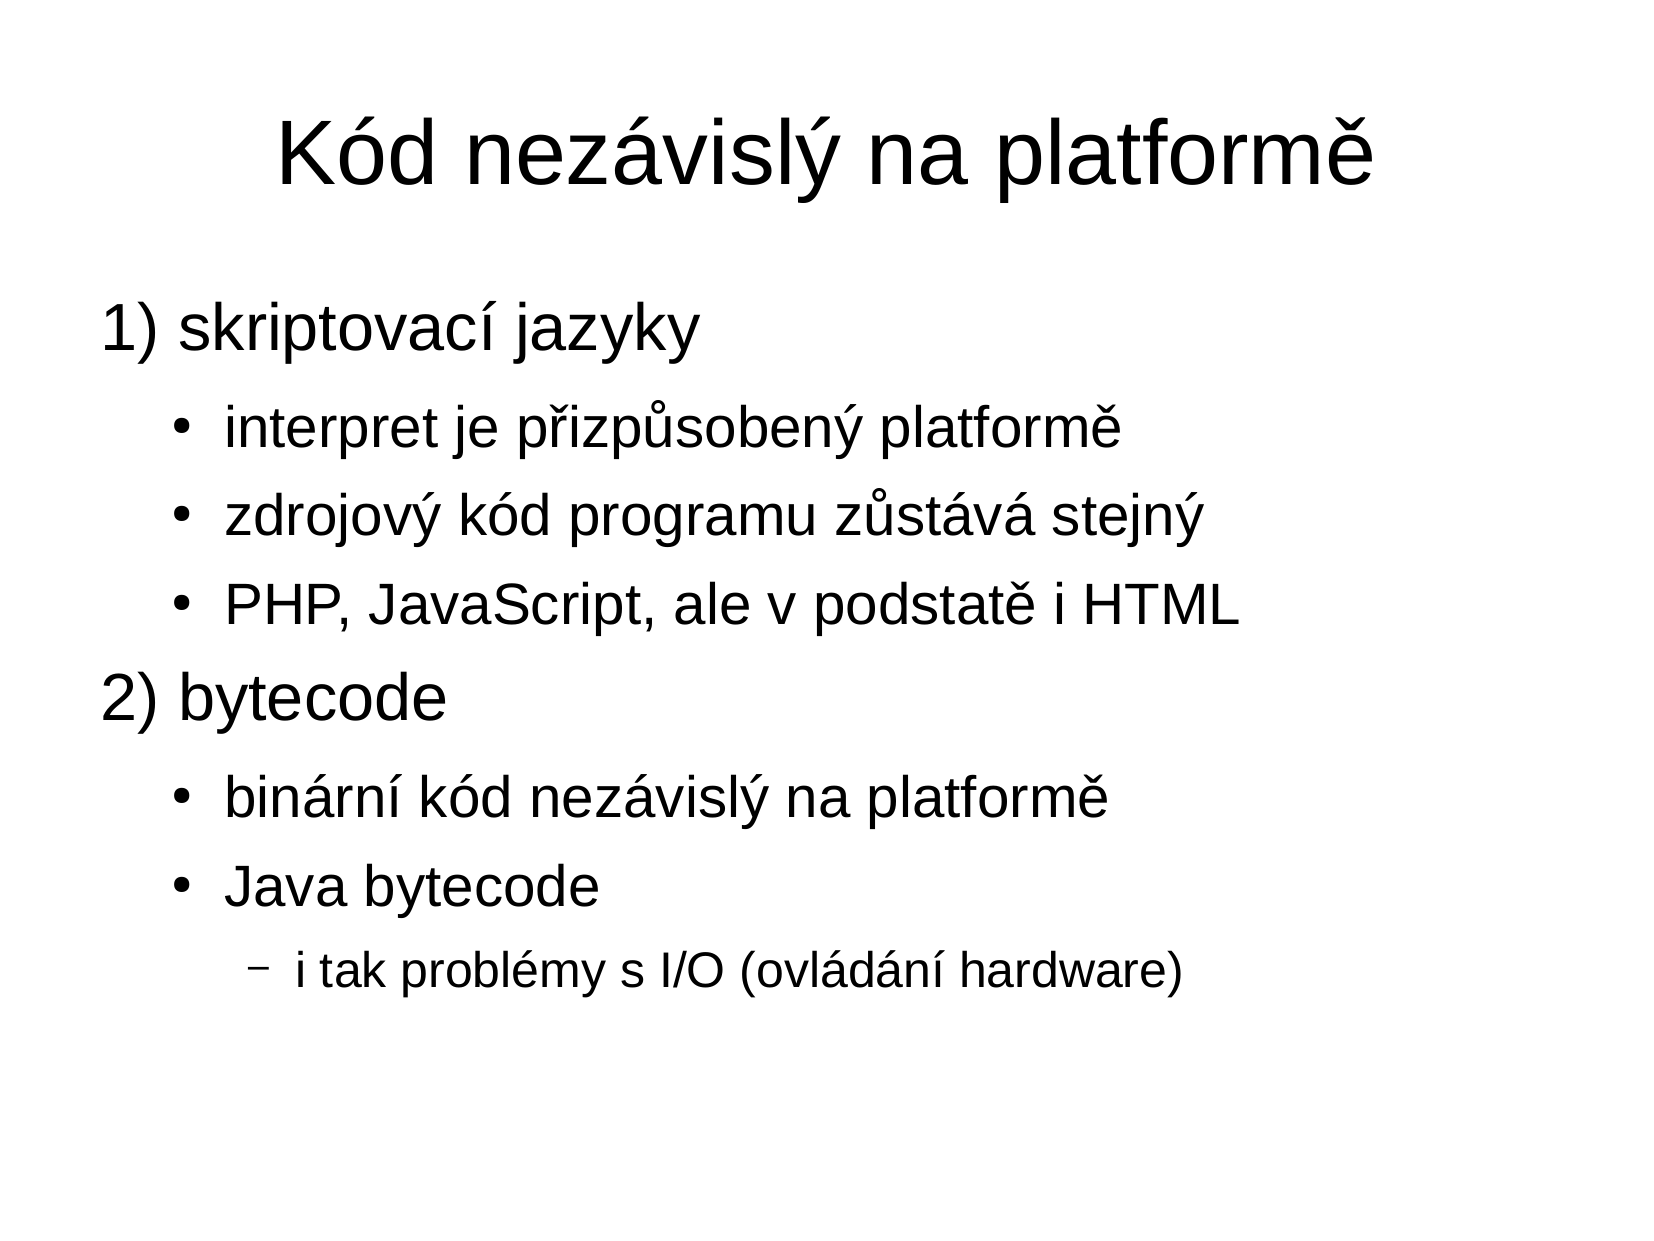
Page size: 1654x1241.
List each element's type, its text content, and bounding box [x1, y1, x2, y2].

title Kód nezávislý na platformě [82, 49, 1571, 257]
list skriptovací jazyky interpret je přizpůsobený platformě zdrojový kód programu zůstává stejný PHP, JavaScript, ale v podstatě i HTML bytecode binární kód nezávislý na platformě Java bytecode i tak problémy s I/O (ovládání hardware) [82, 290, 1571, 1109]
